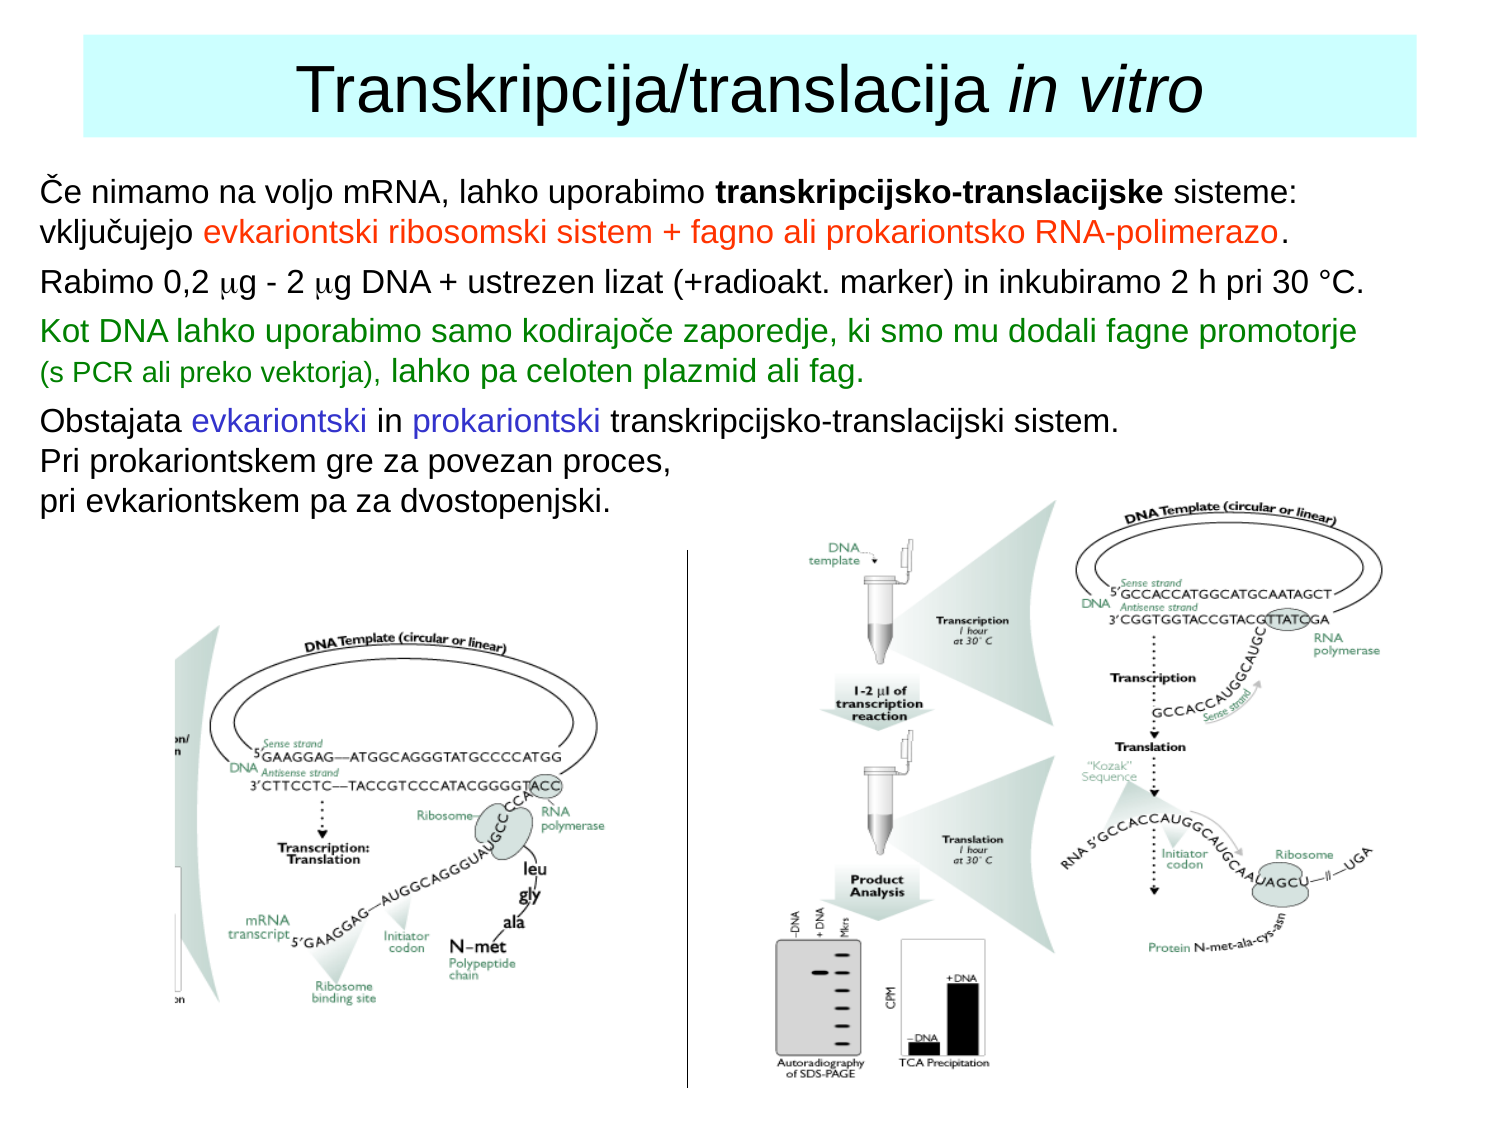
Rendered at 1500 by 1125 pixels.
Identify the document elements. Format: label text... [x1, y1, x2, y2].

text_box Transkripcija/translacija in vitro [83, 34, 1417, 138]
text_box Če nimamo na voljo mRNA, lahko uporabimo transkripcijsko-translacijske sisteme: vključujejo evkariontski ribosomski sistem + fagno ali prokariontsko RNA-polimerazo. Rabimo 0,2 mg - 2 mg DNA + ustrezen lizat (+radioakt. marker) in inkubiramo 2 h pri 30 °C. Kot DNA lahko uporabimo samo kodirajoče zaporedje, ki smo mu dodali fagne promotorje (s PCR ali preko vektorja), lahko pa celoten plazmid ali fag. Obstajata evkariontski in prokariontski transkripcijsko-translacijski sistem. Pri prokariontskem gre za povezan proces, pri evkariontskem pa za dvostopenjski. [24, 162, 1463, 1091]
picture [774, 499, 1413, 1082]
picture [174, 624, 613, 1037]
